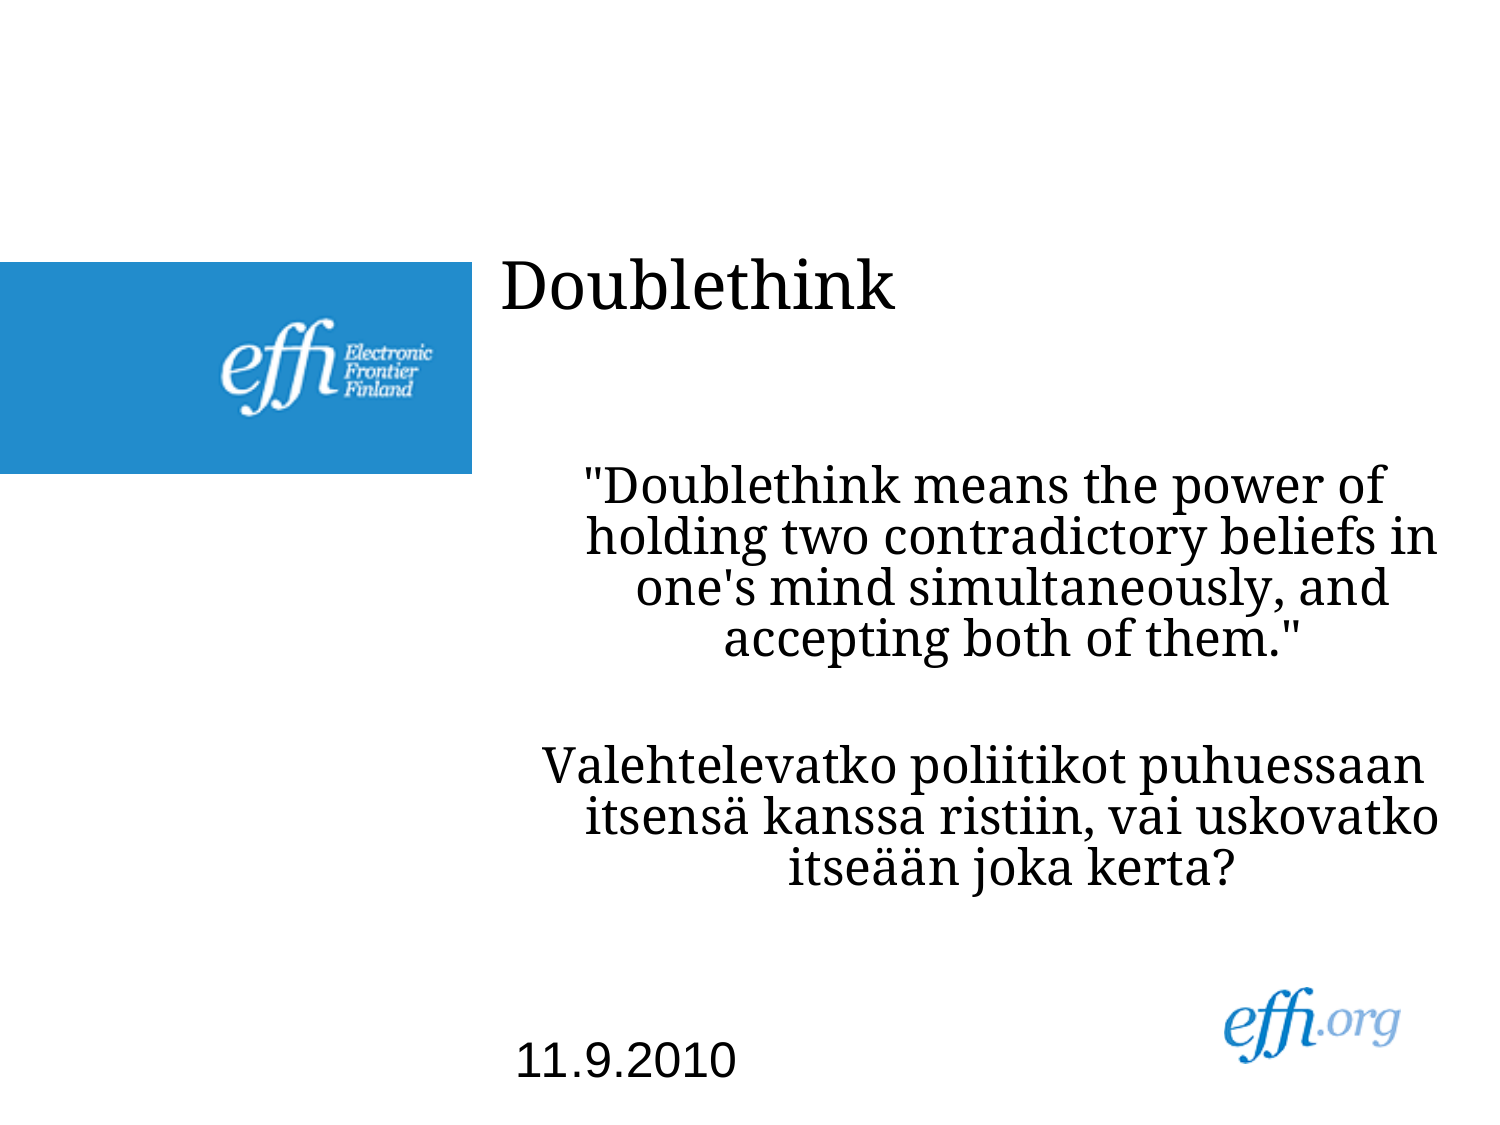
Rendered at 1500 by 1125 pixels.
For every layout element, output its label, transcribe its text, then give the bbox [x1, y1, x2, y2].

title Doublethink [500, 207, 1425, 368]
picture [0, 262, 472, 474]
text_box "Doublethink means the power of holding two contradictory beliefs in one's mind simultaneously, and accepting both of them." Valehtelevatko poliitikot puhuessaan itsensä kanssa ristiin, vai uskovatko itseään joka kerta? [522, 413, 1447, 945]
picture [1224, 987, 1401, 1064]
